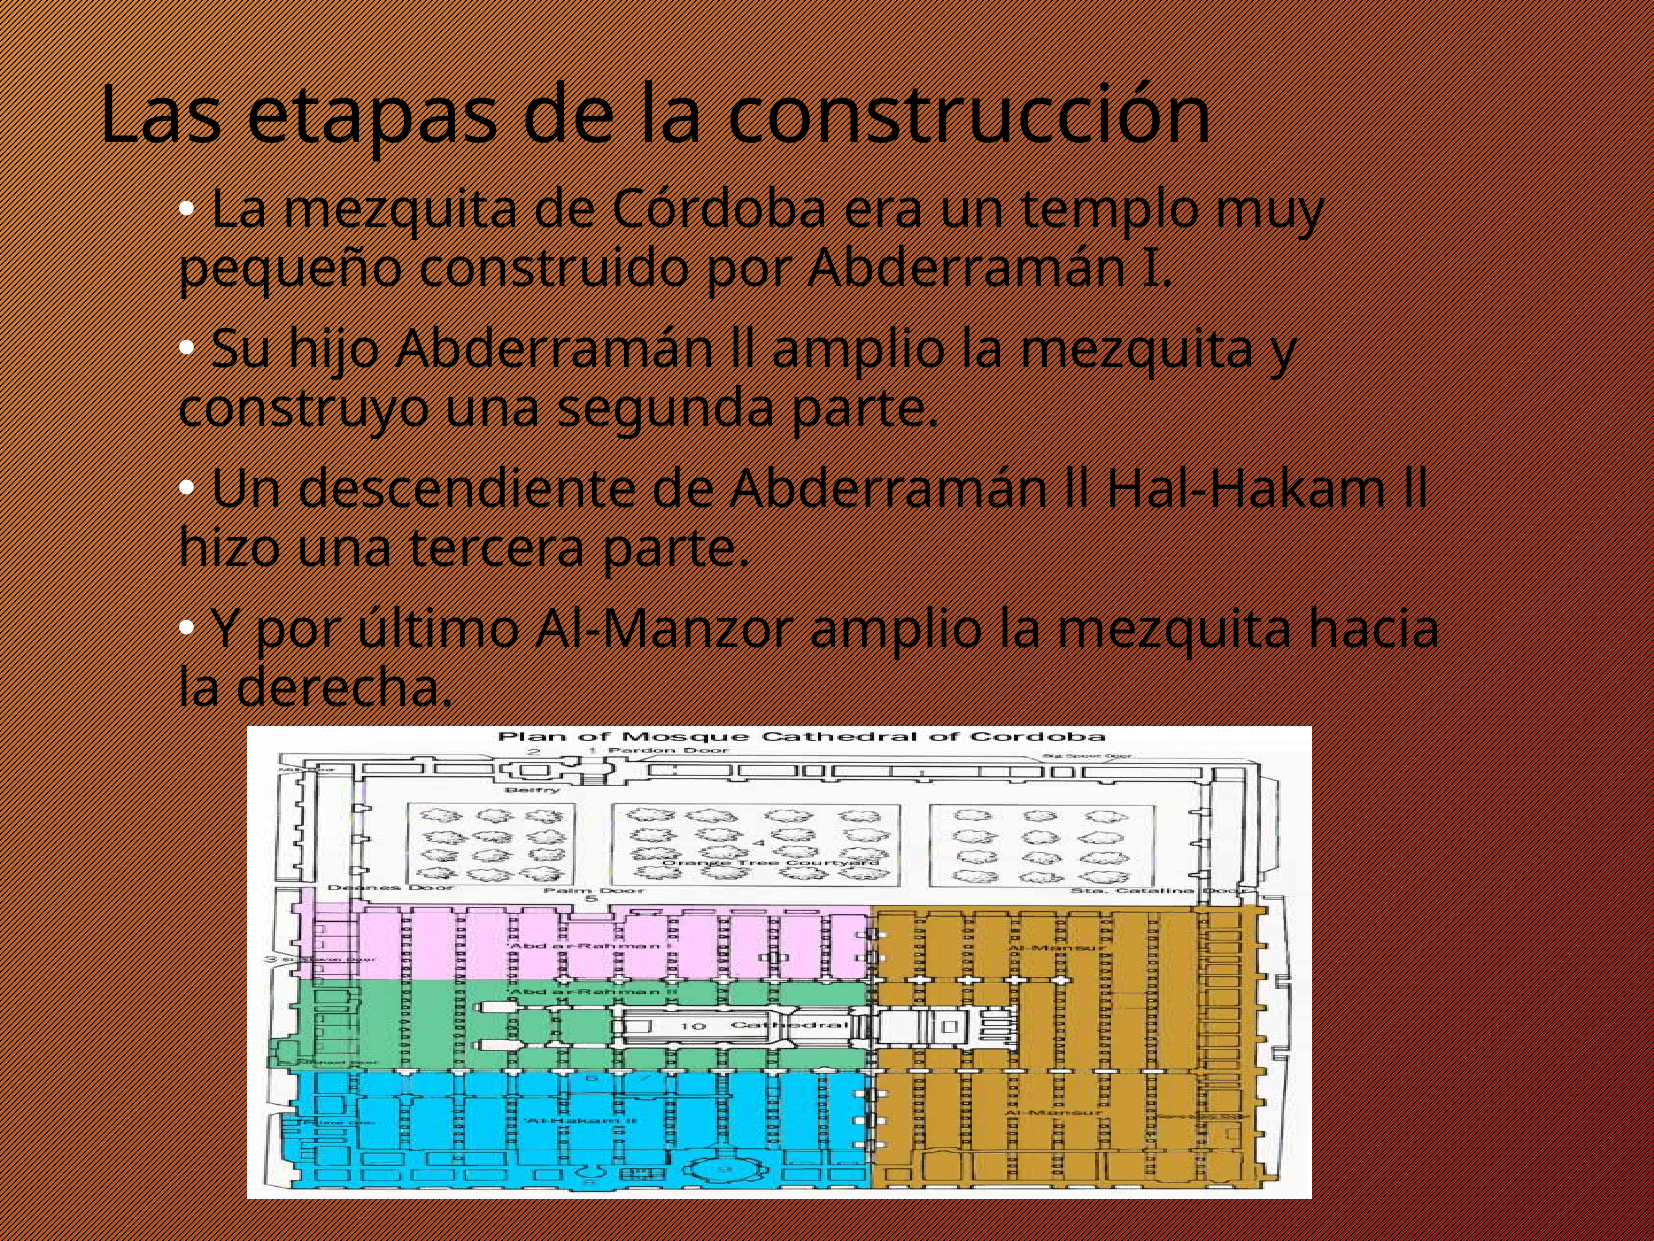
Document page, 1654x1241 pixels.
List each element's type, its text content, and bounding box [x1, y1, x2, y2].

text_box Las etapas de la construcción [82, 56, 1571, 178]
text_box La mezquita de Córdoba era un templo muy pequeño construido por Abderramán I. Su hijo Abderramán ll amplio la mezquita y construyo una segunda parte. Un descendiente de Abderramán ll Hal-Hakam ll hizo una tercera parte. Y por último Al-Manzor amplio la mezquita hacia la derecha. [177, 172, 1488, 1048]
picture [0, 0, 1654, 1241]
